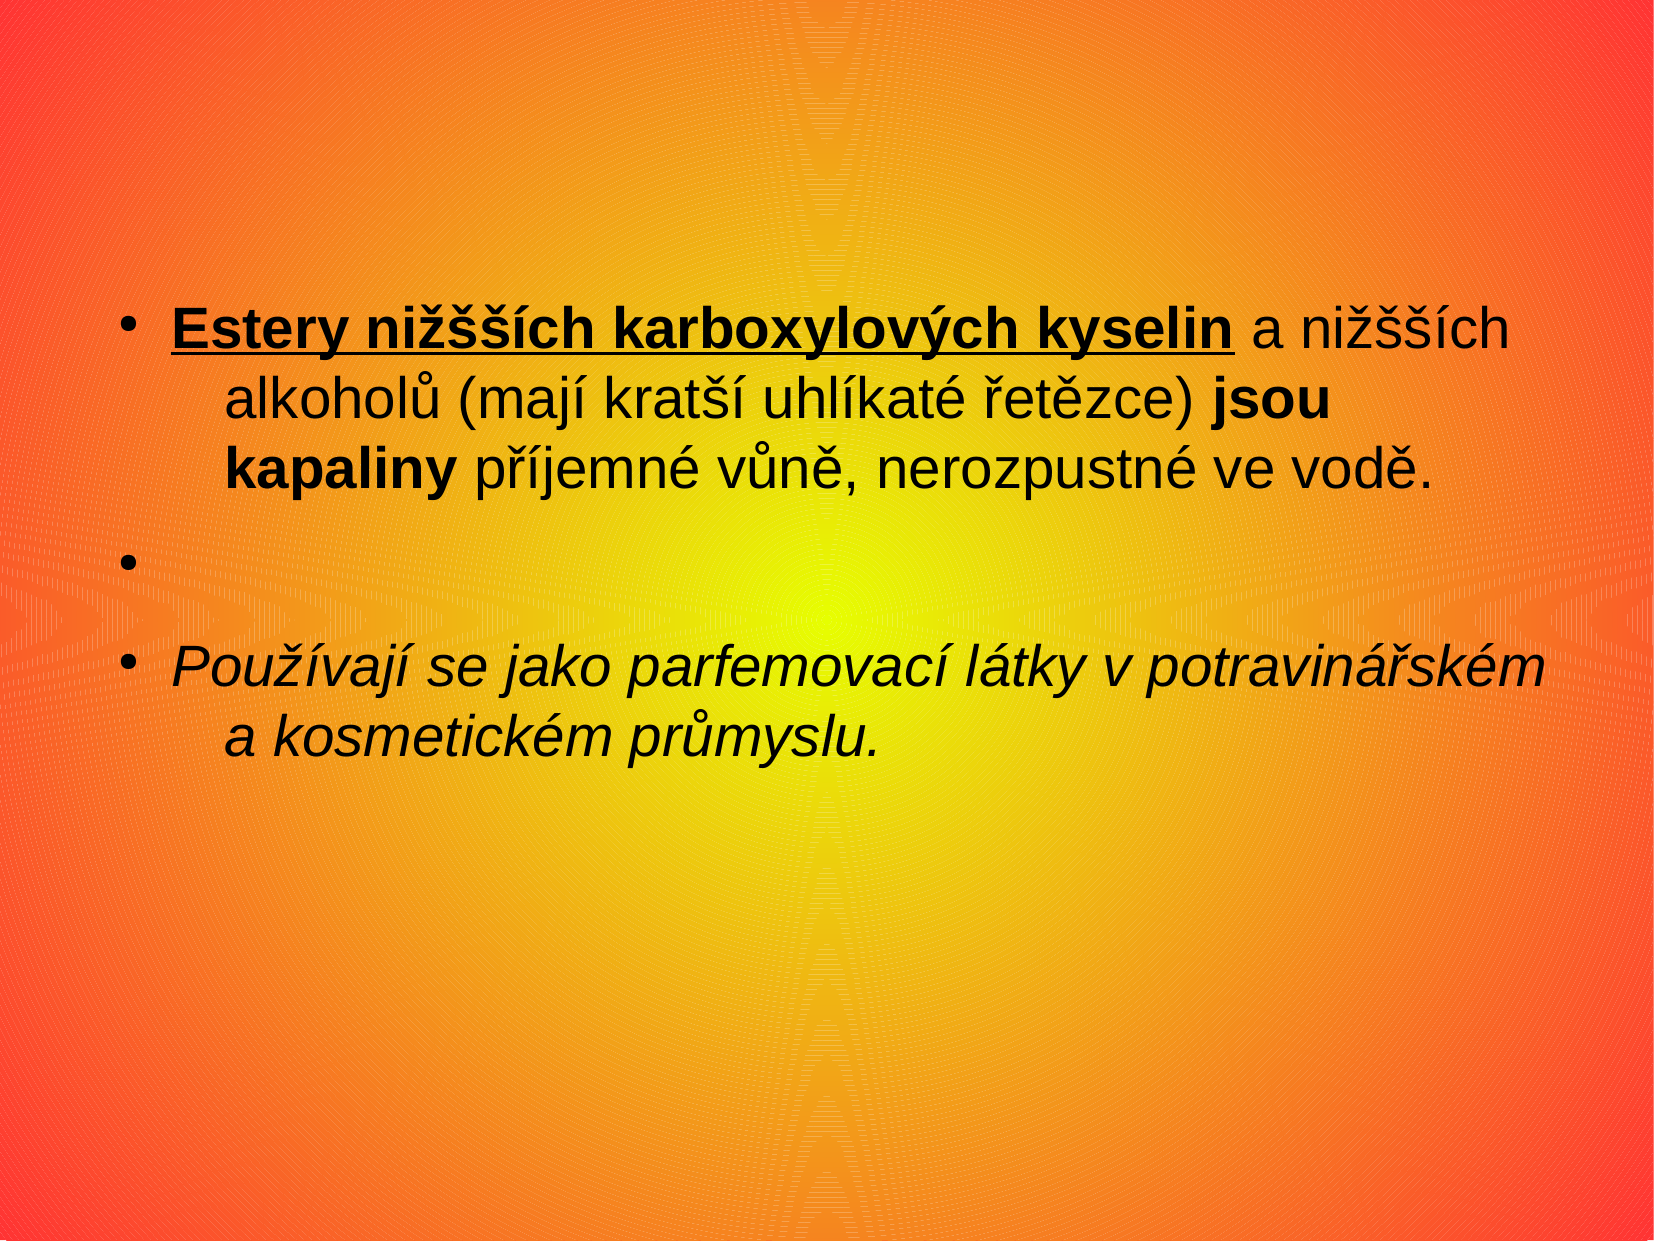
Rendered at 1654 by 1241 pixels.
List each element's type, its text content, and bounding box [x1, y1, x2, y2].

list Estery nižšších karboxylových kyselin a nižšších alkoholů (mají kratší uhlíkaté řetězce) jsou kapaliny příjemné vůně, nerozpustné ve vodě. Používají se jako parfemovací látky v potravinářském a kosmetickém průmyslu. [82, 290, 1571, 1109]
